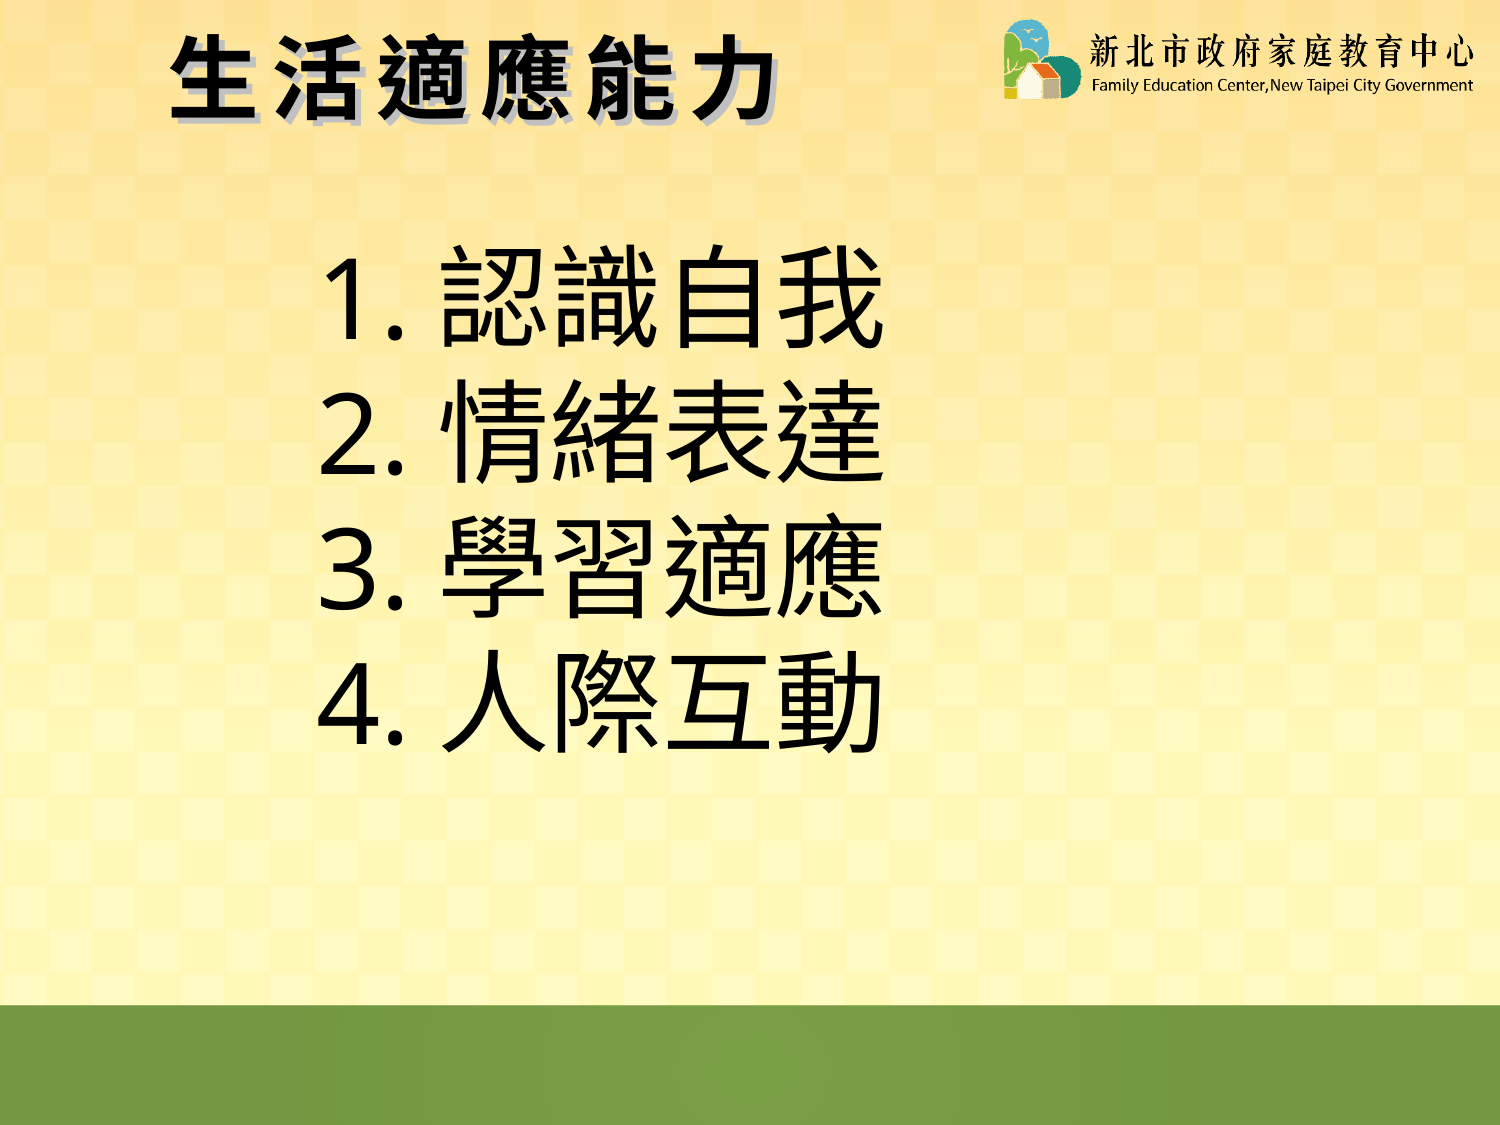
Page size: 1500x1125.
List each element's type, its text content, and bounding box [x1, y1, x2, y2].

text_box 生活適應能力 [152, 13, 815, 140]
text_box 1.認識自我 2.情緒表達 3.學習適應 4.人際互動 [301, 220, 1045, 775]
